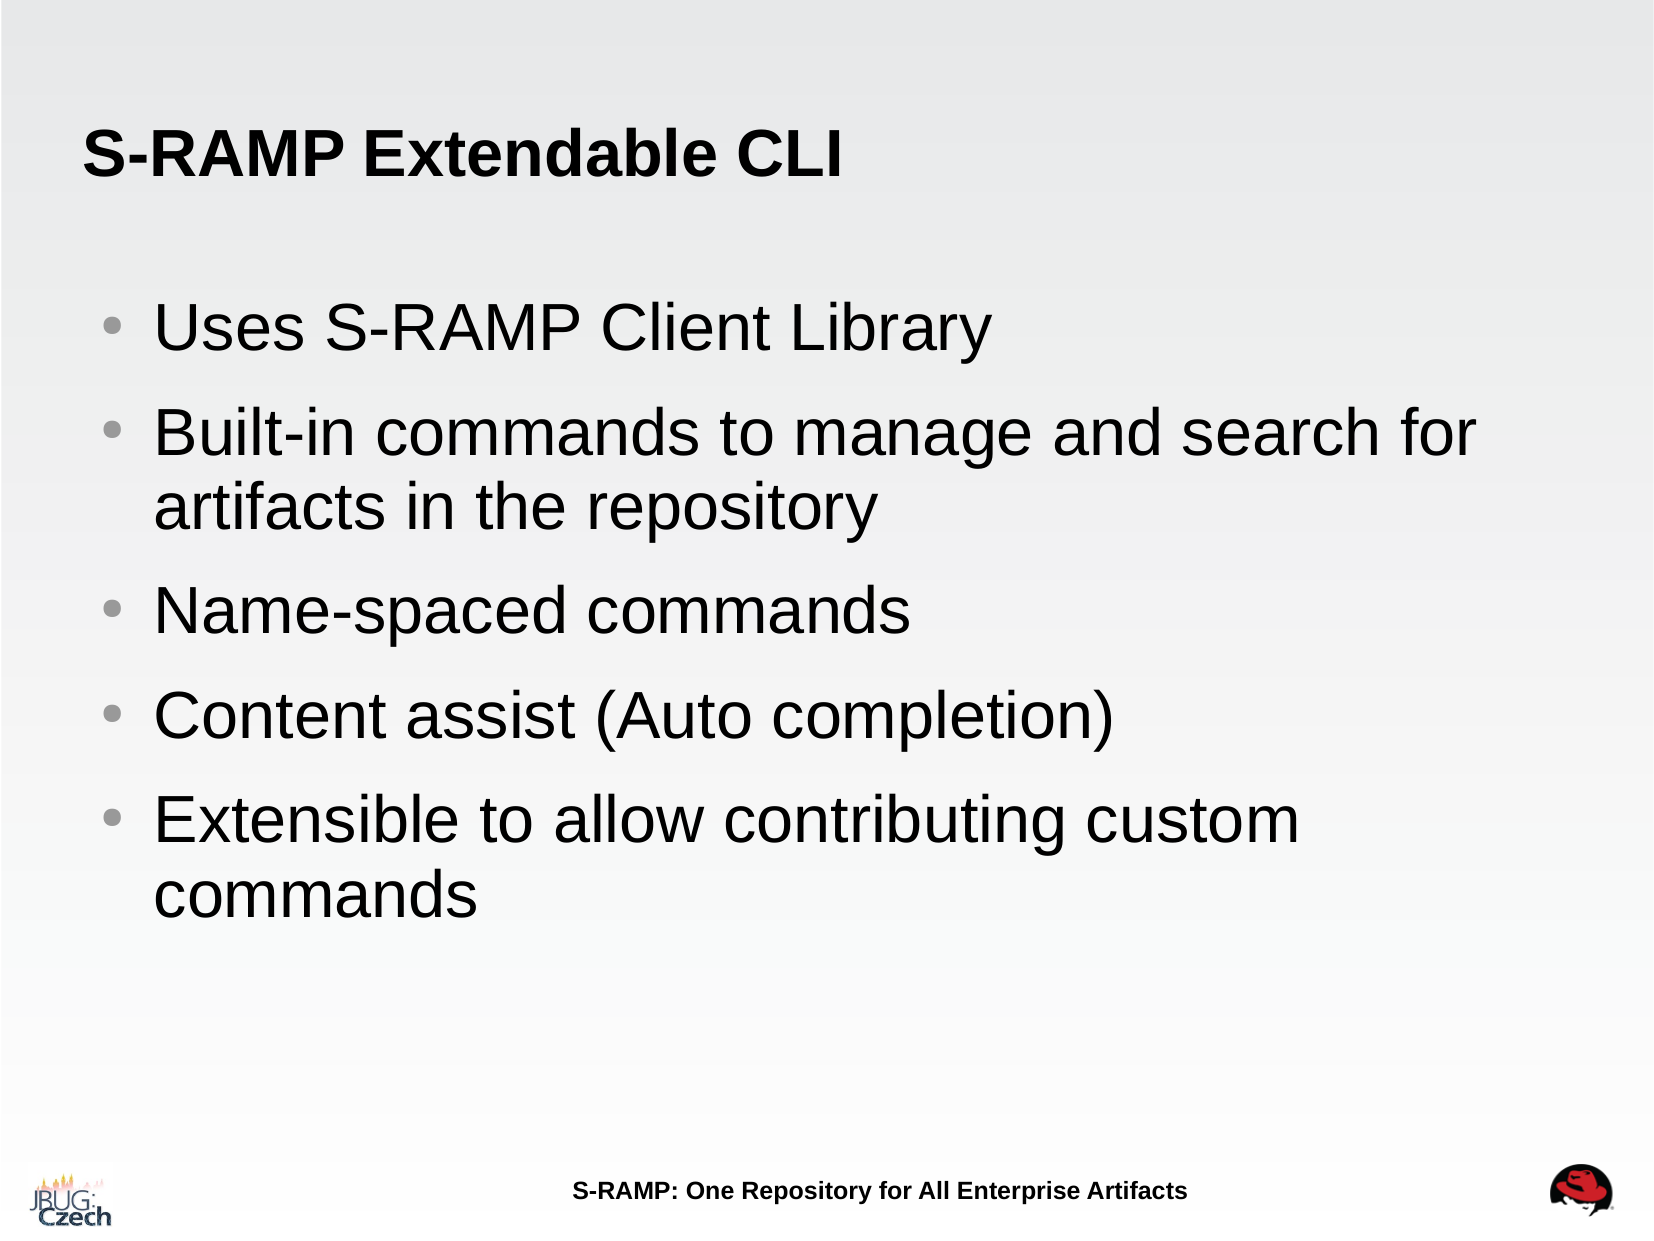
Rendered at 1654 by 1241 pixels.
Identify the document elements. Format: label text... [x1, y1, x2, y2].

picture [1, 0, 1654, 1241]
title S-RAMP Extendable CLI [82, 49, 1571, 257]
list Uses S-RAMP Client Library Built-in commands to manage and search for artifacts in the repository Name-spaced commands Content assist (Auto completion) Extensible to allow contributing custom commands [82, 290, 1571, 1109]
